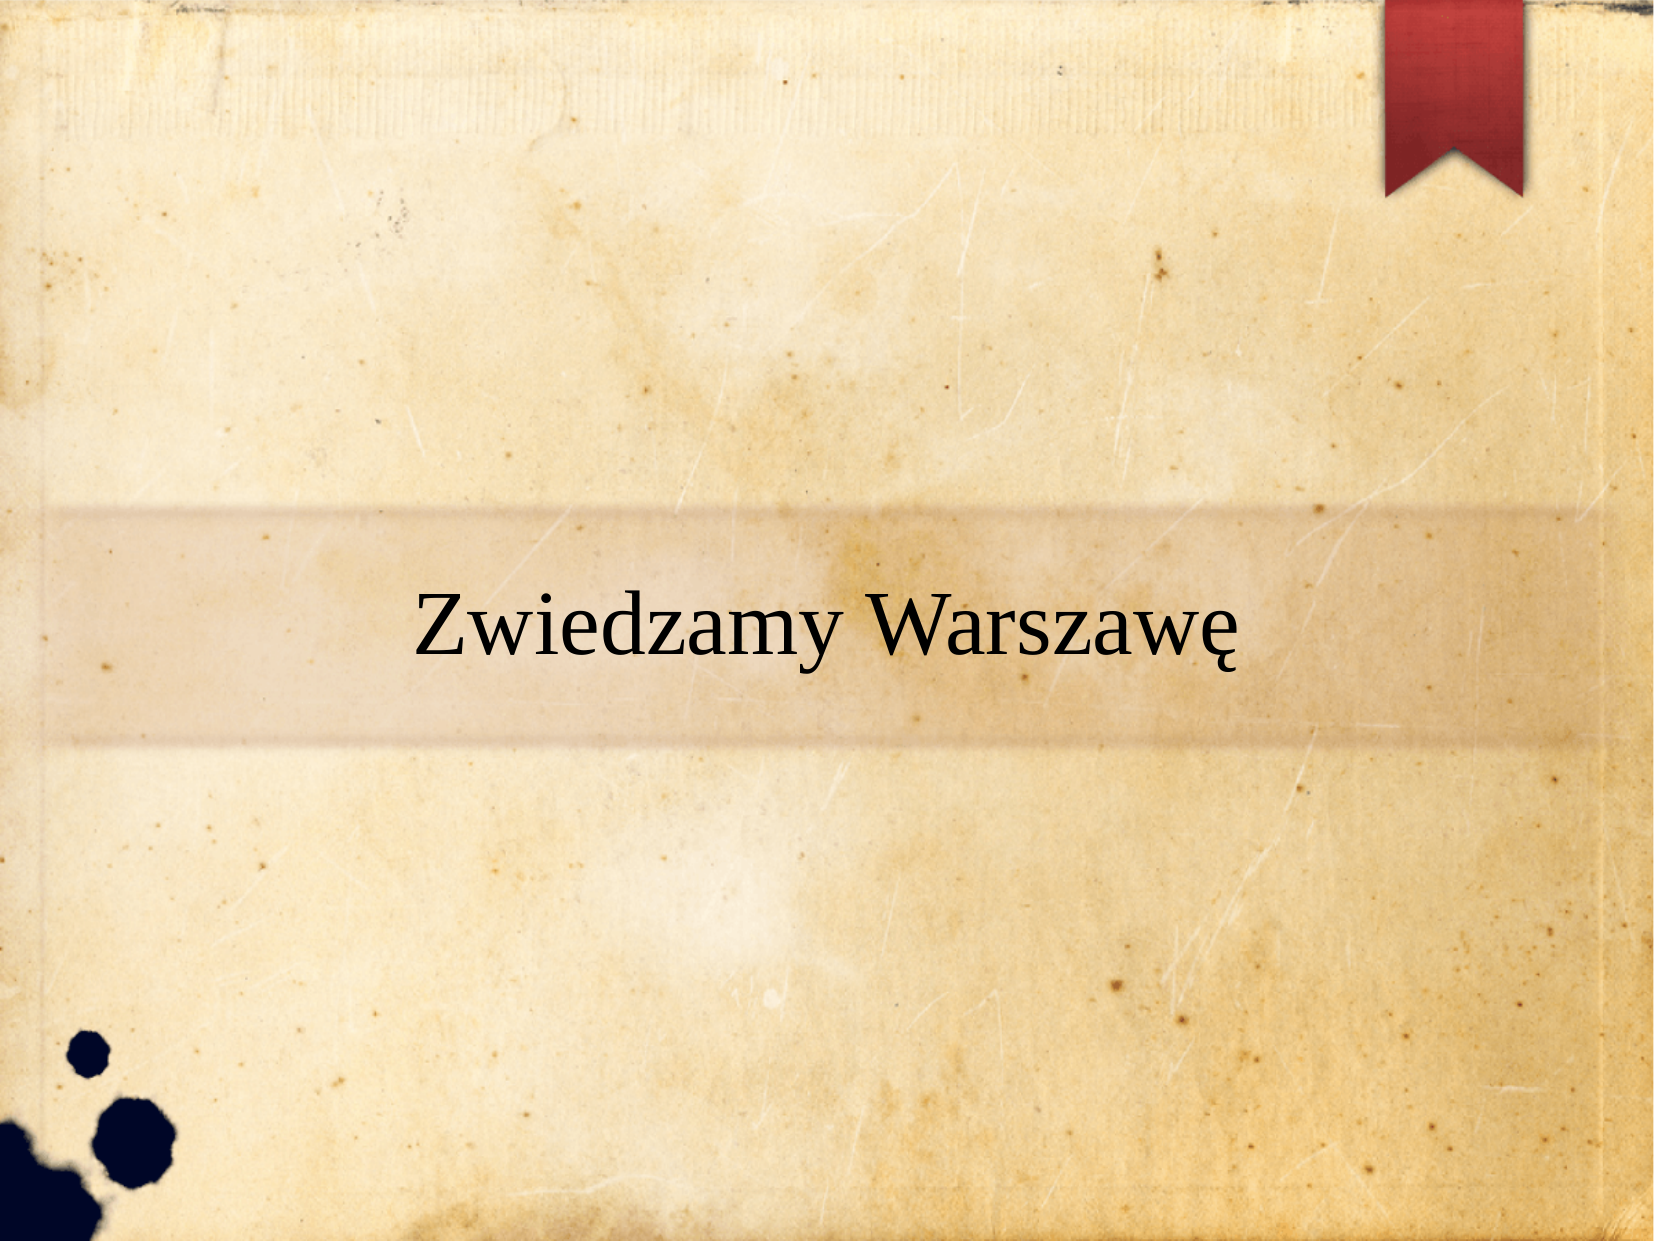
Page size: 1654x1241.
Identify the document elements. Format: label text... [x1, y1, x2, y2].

title Zwiedzamy Warszawę [82, 519, 1571, 727]
picture [0, 0, 1654, 1241]
